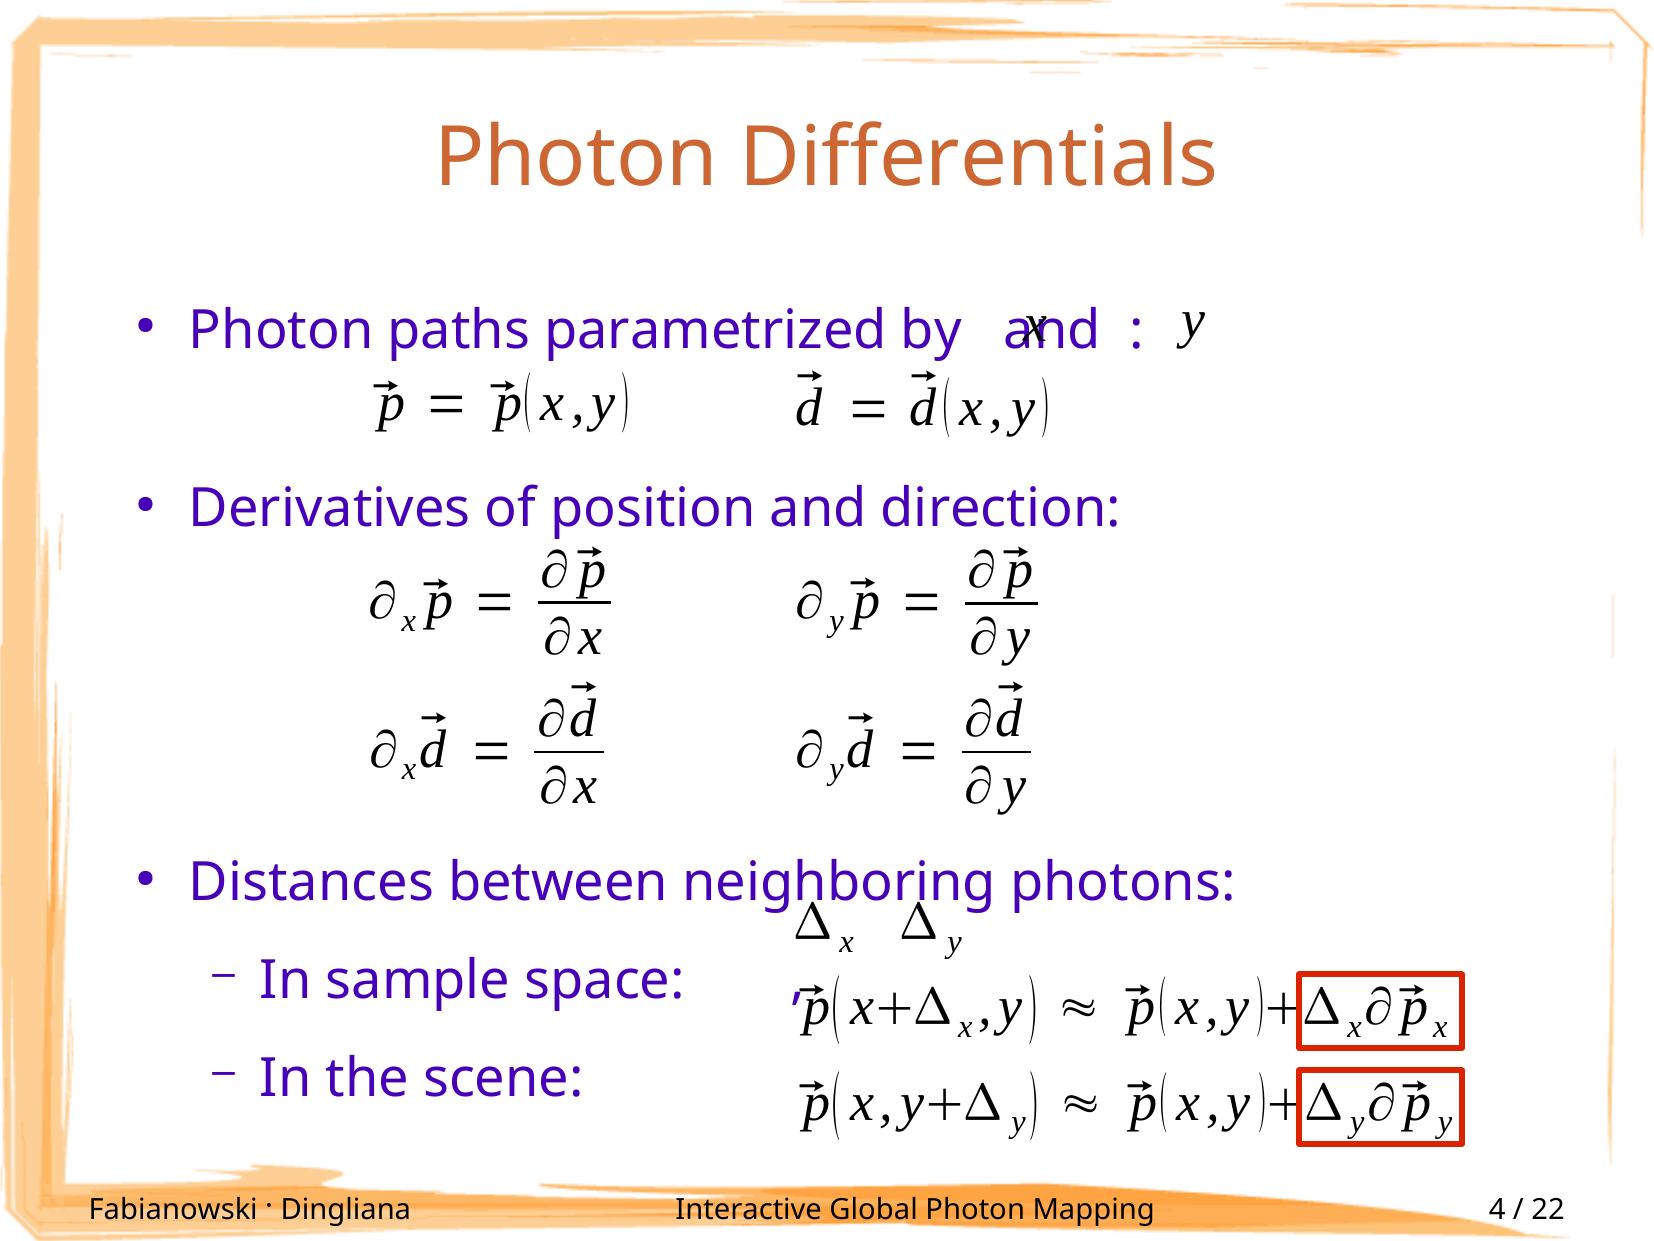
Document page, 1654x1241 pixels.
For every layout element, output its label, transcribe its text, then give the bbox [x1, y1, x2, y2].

title Photon Differentials [82, 49, 1571, 257]
chart [794, 369, 1056, 441]
chart [900, 891, 968, 960]
chart [368, 369, 637, 436]
list Photon paths parametrized by and : Derivatives of position and direction: Distances between neighboring photons: In sample space: , In the scene: [118, 290, 1571, 1049]
chart [794, 1068, 1296, 1145]
chart [794, 891, 860, 960]
chart [368, 538, 620, 667]
picture [0, 0, 1654, 1241]
chart [1018, 293, 1054, 354]
chart [1173, 289, 1211, 349]
chart [794, 679, 1040, 816]
chart [794, 972, 1296, 1049]
chart [1302, 1073, 1459, 1141]
chart [794, 538, 1047, 667]
chart [1302, 977, 1455, 1045]
chart [368, 679, 613, 816]
